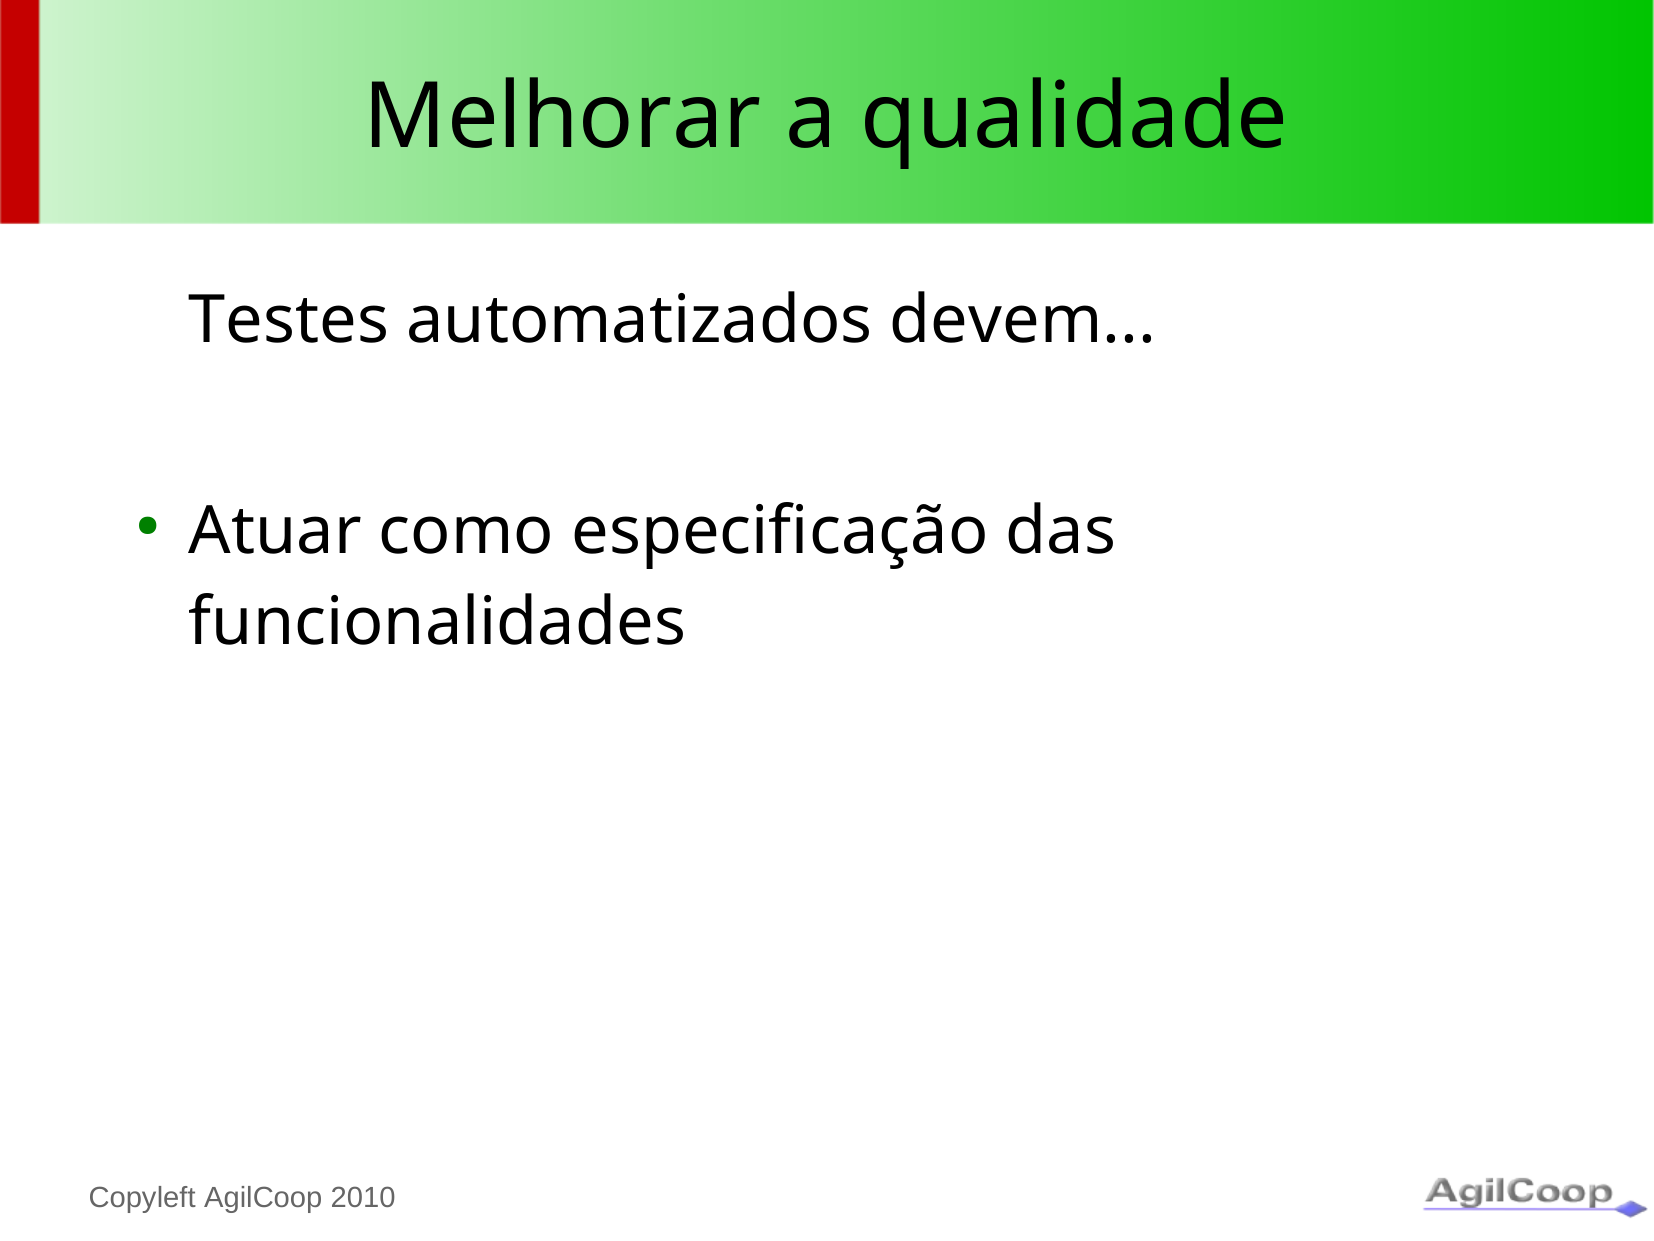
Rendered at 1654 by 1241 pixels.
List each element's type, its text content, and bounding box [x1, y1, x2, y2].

list Testes automatizados devem... Atuar como especificação das funcionalidades [118, 271, 1607, 1108]
title Melhorar a qualidade [82, 8, 1571, 216]
picture [0, 0, 1654, 1241]
